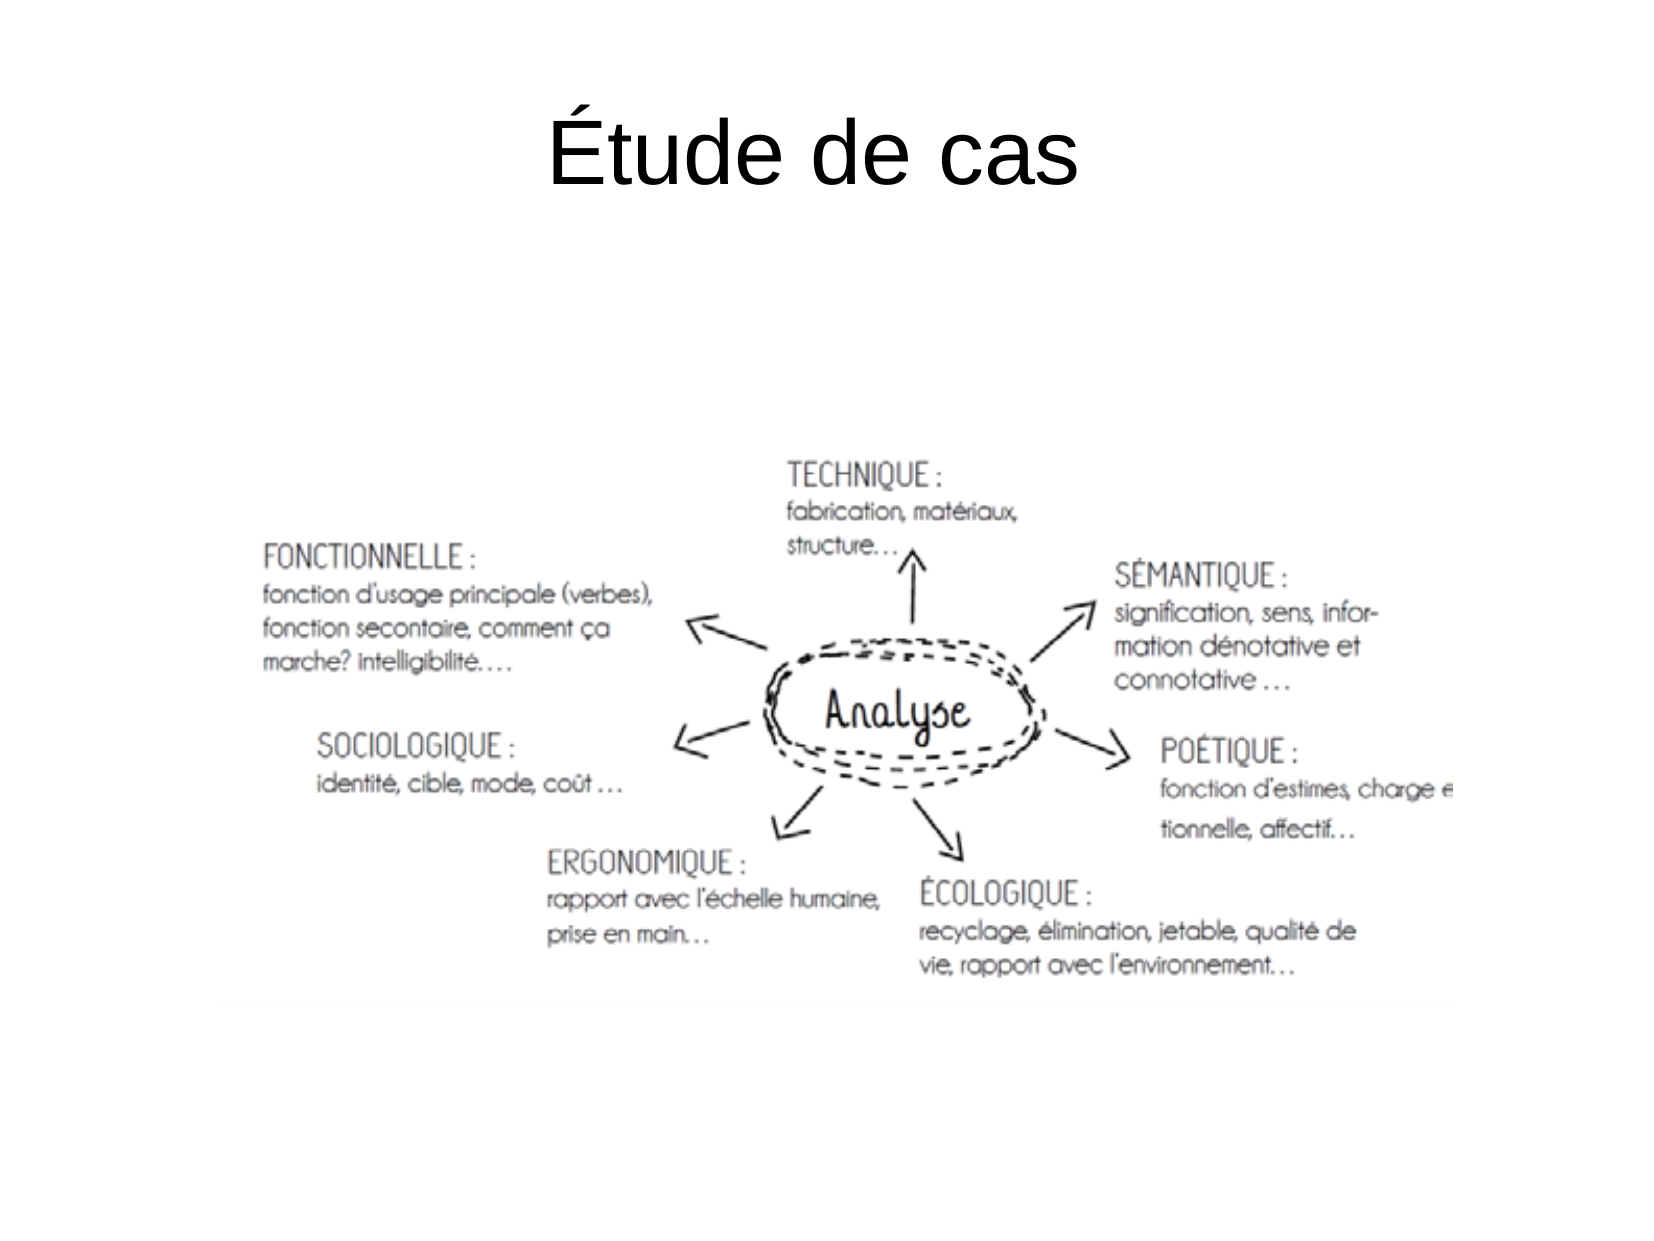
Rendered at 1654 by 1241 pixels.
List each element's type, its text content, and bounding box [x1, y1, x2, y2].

title Étude de cas [82, 49, 1571, 257]
picture [212, 423, 1453, 1009]
